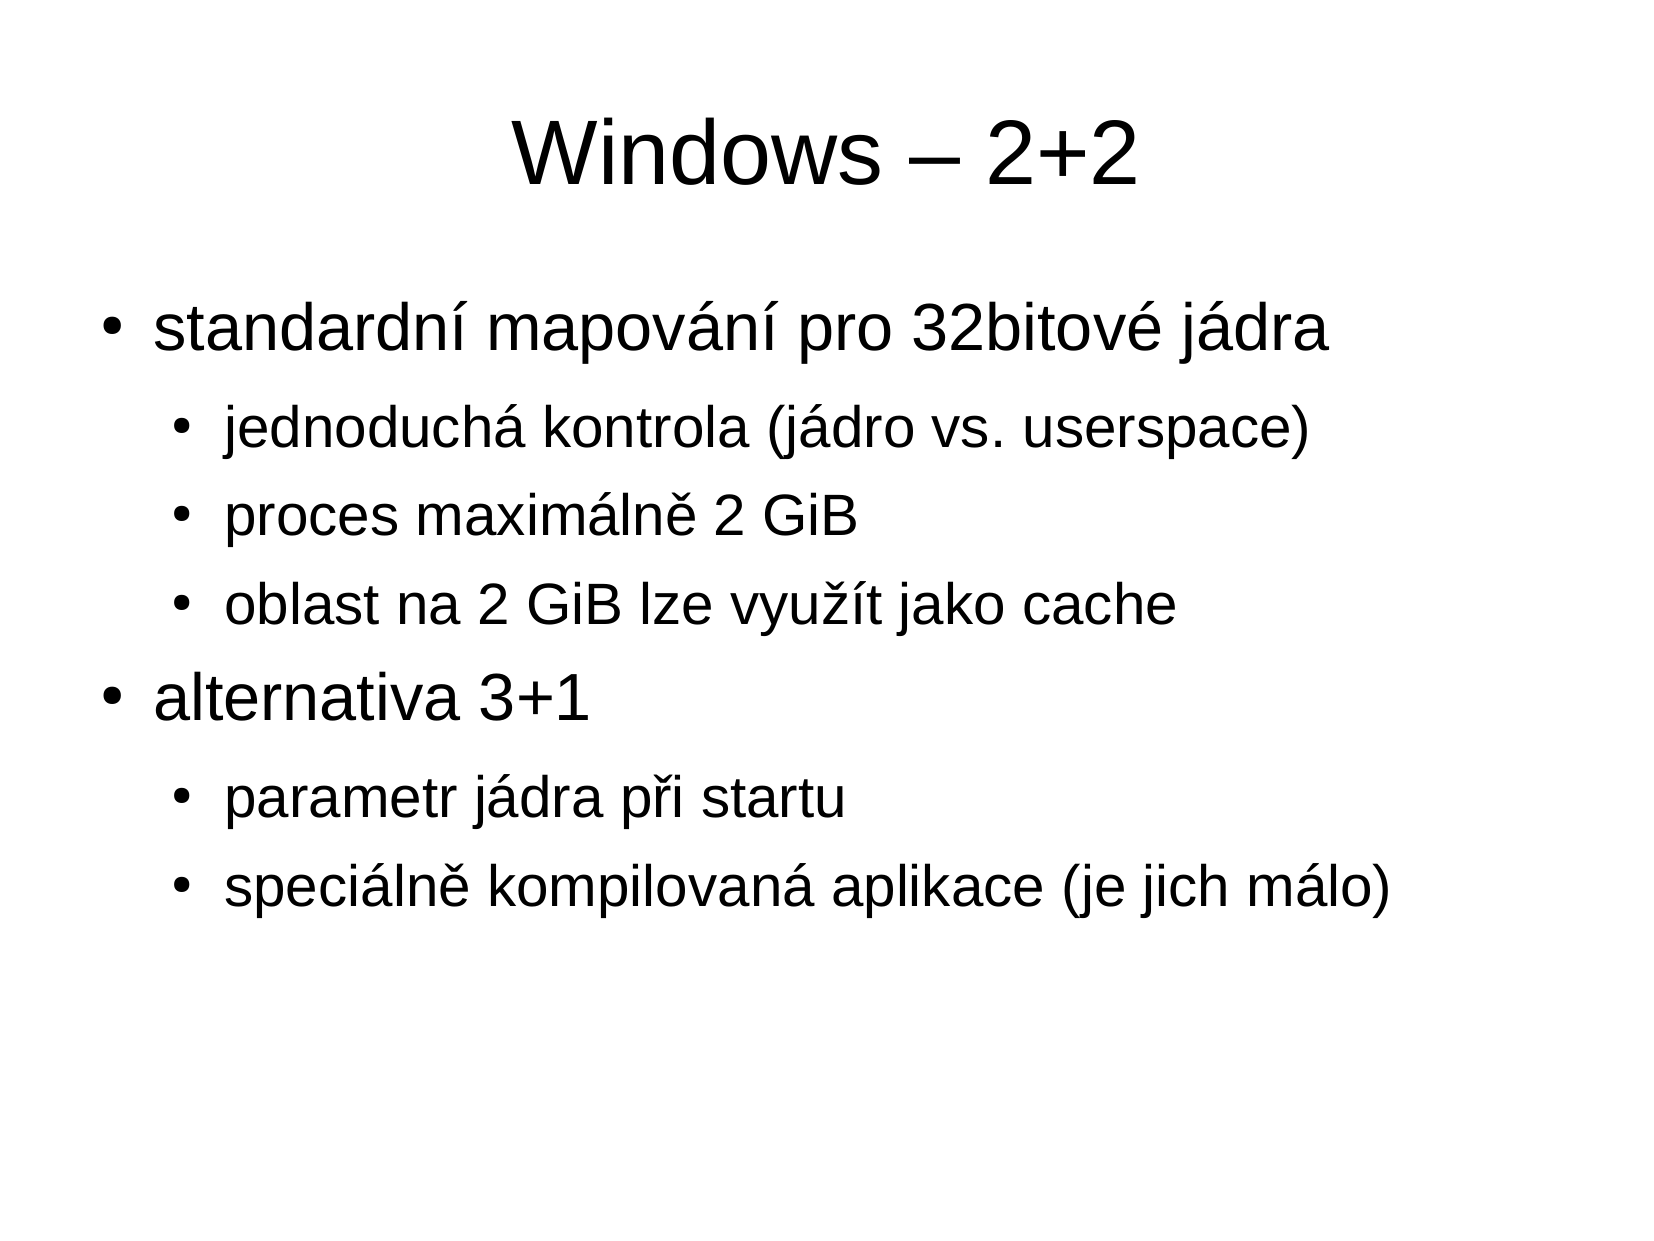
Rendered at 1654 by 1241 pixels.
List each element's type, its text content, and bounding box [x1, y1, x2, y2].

list standardní mapování pro 32bitové jádra jednoduchá kontrola (jádro vs. userspace) proces maximálně 2 GiB oblast na 2 GiB lze využít jako cache alternativa 3+1 parametr jádra při startu speciálně kompilovaná aplikace (je jich málo) [82, 290, 1571, 1109]
title Windows – 2+2 [82, 49, 1571, 257]
